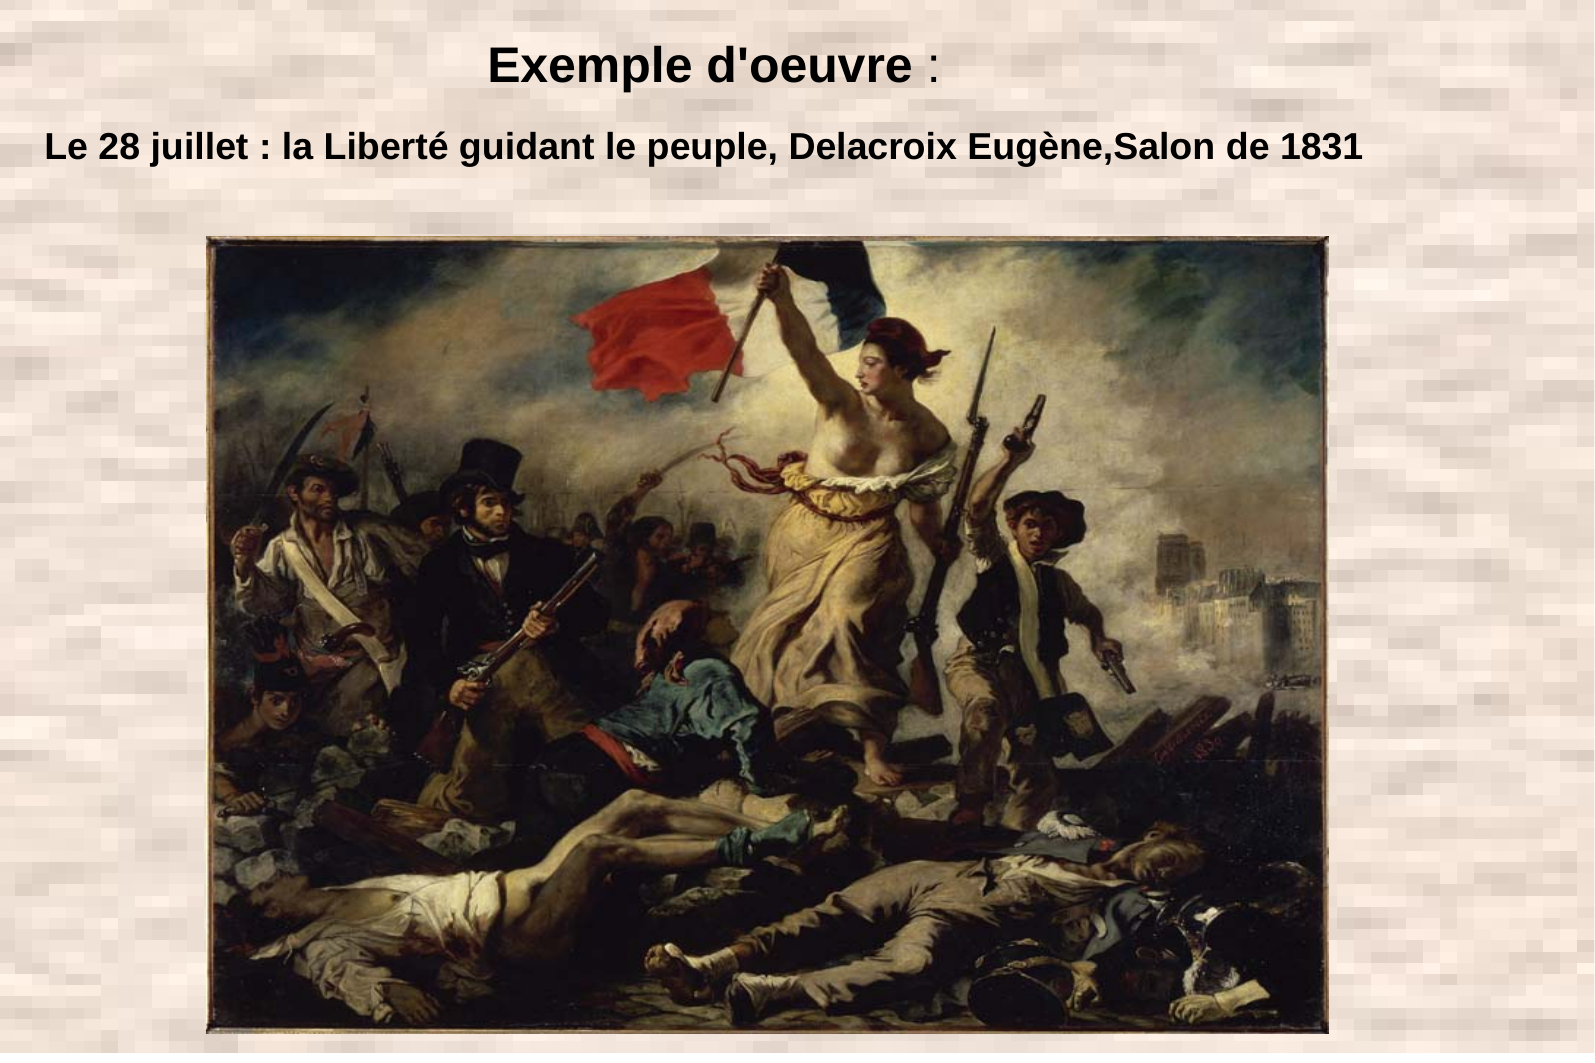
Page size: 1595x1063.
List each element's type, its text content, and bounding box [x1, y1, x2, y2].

text_box Le 28 juillet : la Liberté guidant le peuple, Delacroix Eugène,Salon de 1831 [29, 118, 1506, 207]
text_box Exemple d'oeuvre : [472, 29, 1595, 228]
picture [0, 0, 1595, 1053]
